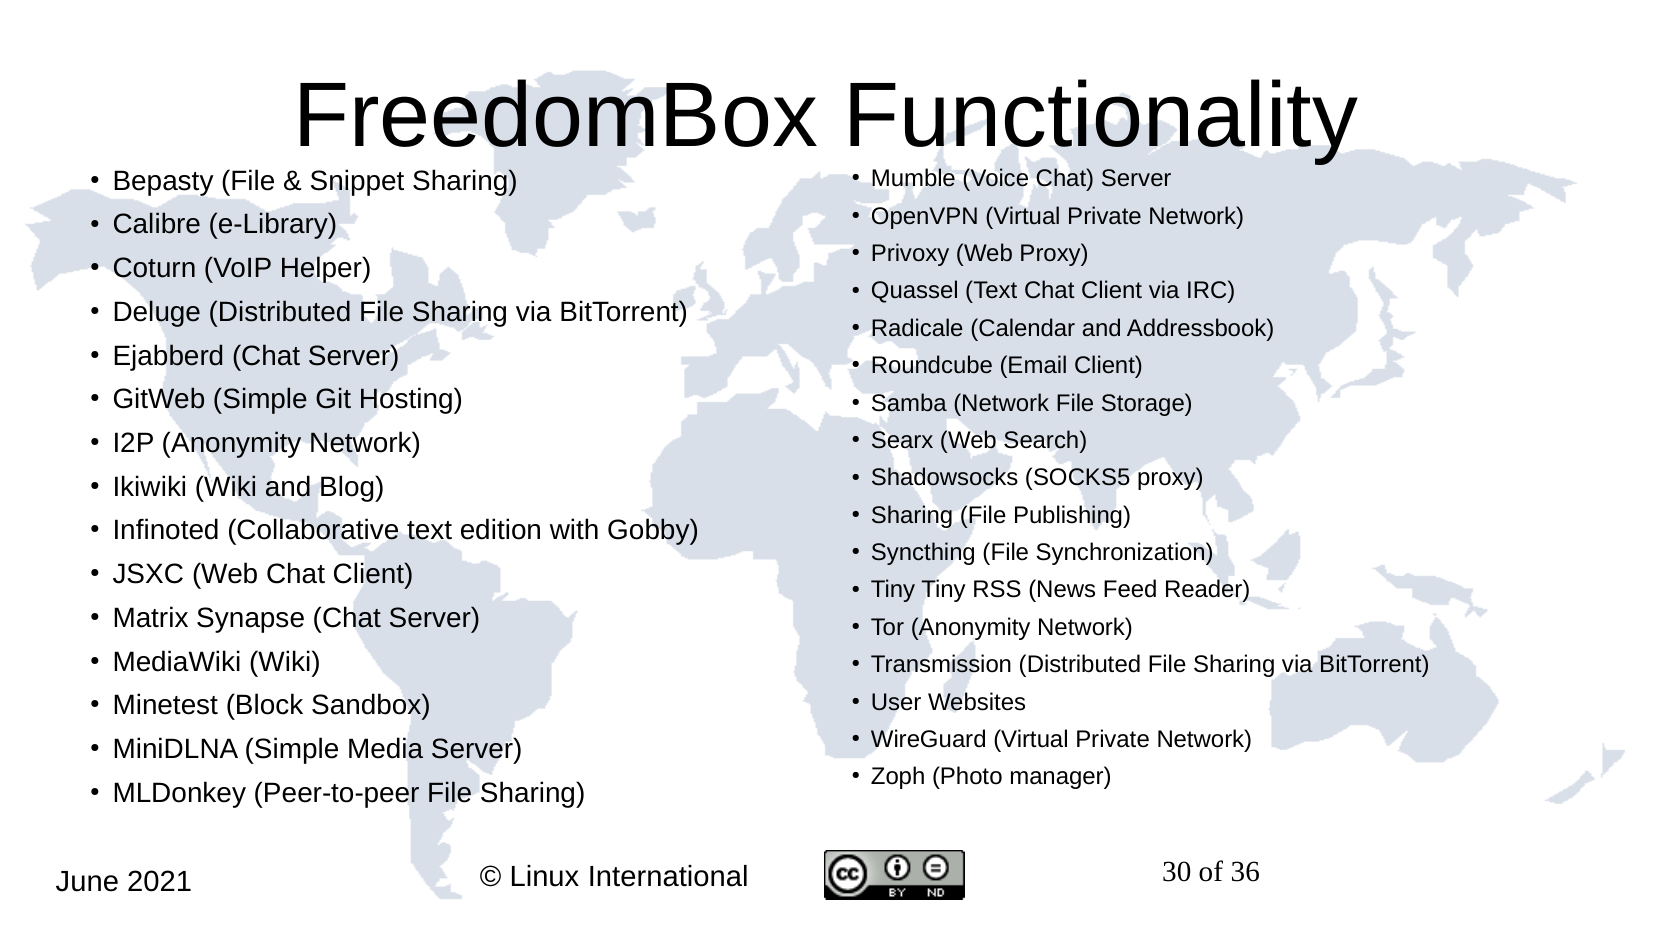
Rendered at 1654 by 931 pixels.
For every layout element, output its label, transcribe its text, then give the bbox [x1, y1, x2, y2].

picture [0, 0, 1654, 931]
list Bepasty (File & Snippet Sharing) Calibre (e-Library) Coturn (VoIP Helper) Deluge (Distributed File Sharing via BitTorrent) Ejabberd (Chat Server) GitWeb (Simple Git Hosting) I2P (Anonymity Network) Ikiwiki (Wiki and Blog) Infinoted (Collaborative text edition with Gobby) JSXC (Web Chat Client) Matrix Synapse (Chat Server) MediaWiki (Wiki) Minetest (Block Sandbox) MiniDLNA (Simple Media Server) MLDonkey (Peer-to-peer File Sharing) [82, 165, 809, 811]
title FreedomBox Functionality [82, 37, 1571, 193]
list Mumble (Voice Chat) Server OpenVPN (Virtual Private Network) Privoxy (Web Proxy) Quassel (Text Chat Client via IRC) Radicale (Calendar and Addressbook) Roundcube (Email Client) Samba (Network File Storage) Searx (Web Search) Shadowsocks (SOCKS5 proxy) Sharing (File Publishing) Syncthing (File Synchronization) Tiny Tiny RSS (News Feed Reader) Tor (Anonymity Network) Transmission (Distributed File Sharing via BitTorrent) User Websites WireGuard (Virtual Private Network) Zoph (Photo manager) [845, 165, 1572, 811]
